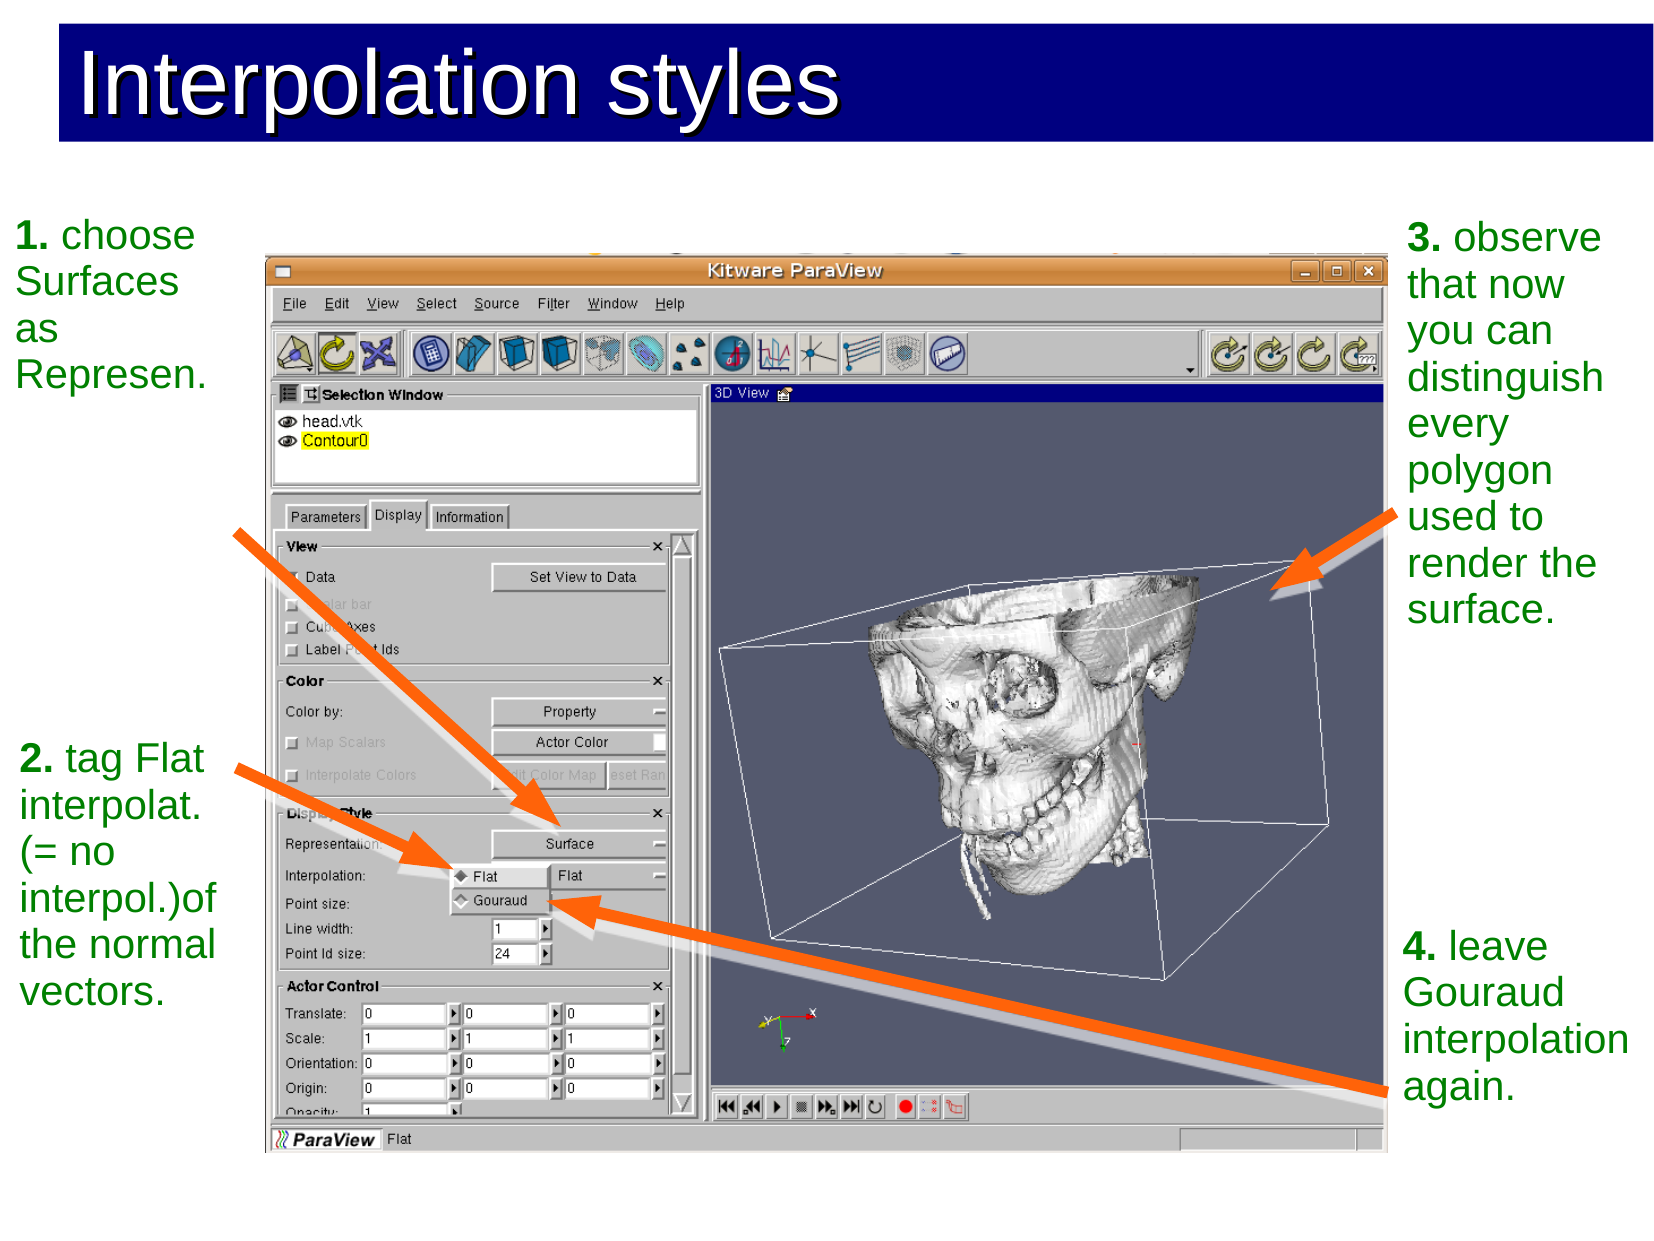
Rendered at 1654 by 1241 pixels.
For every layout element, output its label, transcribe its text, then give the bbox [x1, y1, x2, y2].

picture [265, 253, 1388, 1153]
text_box 1. choose Surfaces as Represen. [0, 203, 232, 429]
title Interpolation styles [76, 23, 1565, 142]
text_box 4. leave Gouraud interpolation again. [1387, 915, 1649, 1141]
text_box 3. observe that now you can distinguish every polygon used to render the surface. [1392, 206, 1654, 692]
text_box 2. tag Flat interpolat. (= no interpol.)of the normal vectors. [4, 727, 237, 1057]
